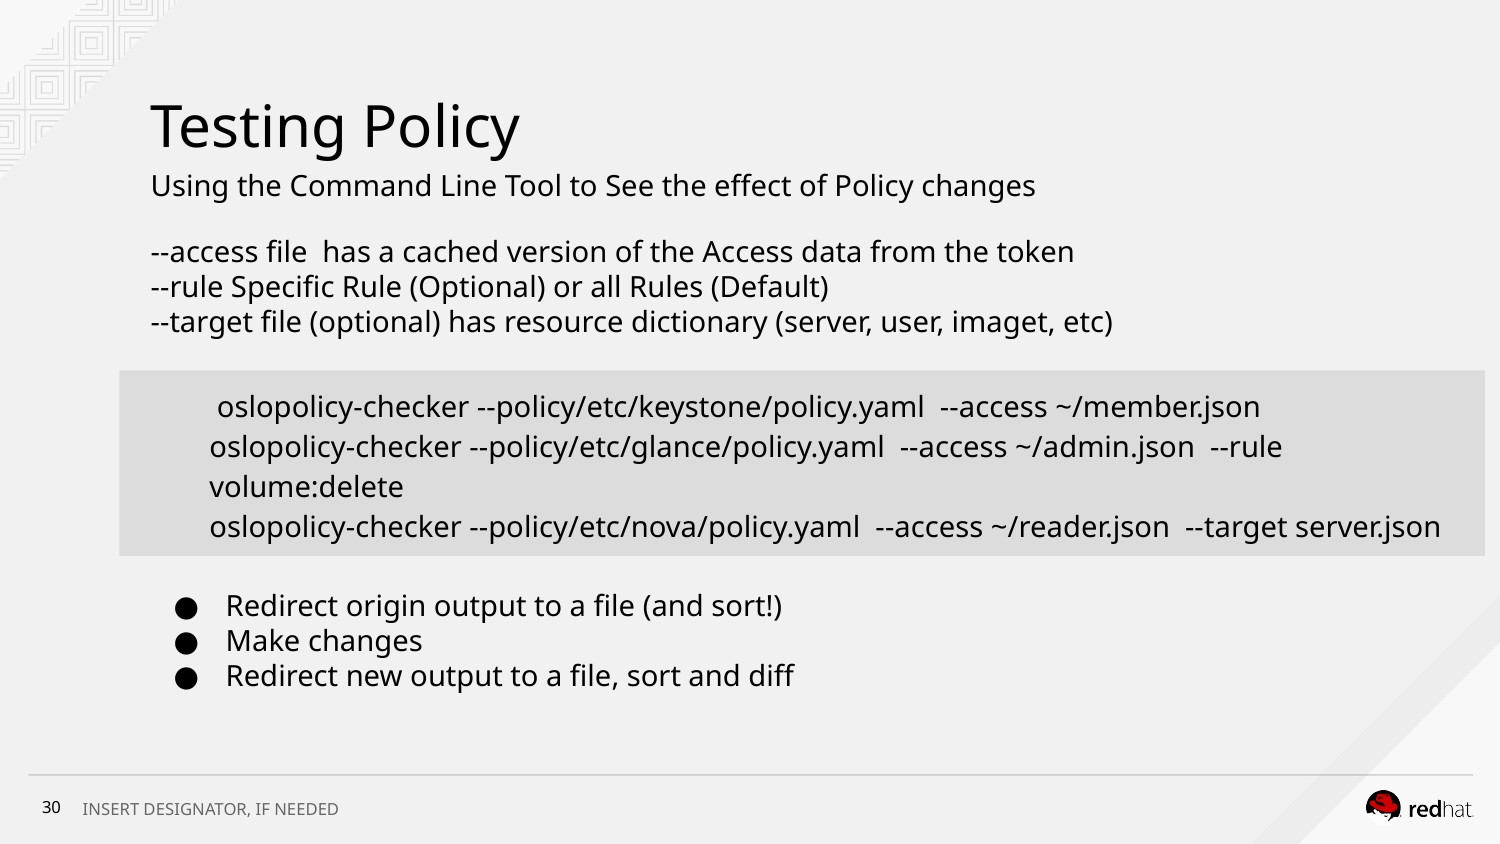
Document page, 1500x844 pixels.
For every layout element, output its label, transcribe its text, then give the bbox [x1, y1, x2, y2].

subtitle Redirect origin output to a file (and sort!) Make changes Redirect new output to a file, sort and diff [135, 572, 1131, 712]
subtitle --access file has a cached version of the Access data from the token --rule Specific Rule (Optional) or all Rules (Default) --target file (optional) has resource dictionary (server, user, imaget, etc) [135, 218, 1131, 327]
picture [0, 0, 1500, 844]
slide_number 1 [16, 776, 77, 842]
subtitle Using the Command Line Tool to See the effect of Policy changes [135, 152, 1365, 261]
text_box oslopolicy-checker --policy/etc/keystone/policy.yaml --access ~/member.json oslopolicy-checker --policy/etc/glance/policy.yaml --access ~/admin.json --rule volume:delete oslopolicy-checker --policy/etc/nova/policy.yaml --access ~/reader.json --target server.json [119, 370, 1485, 556]
title Testing Policy [135, 0, 1365, 152]
